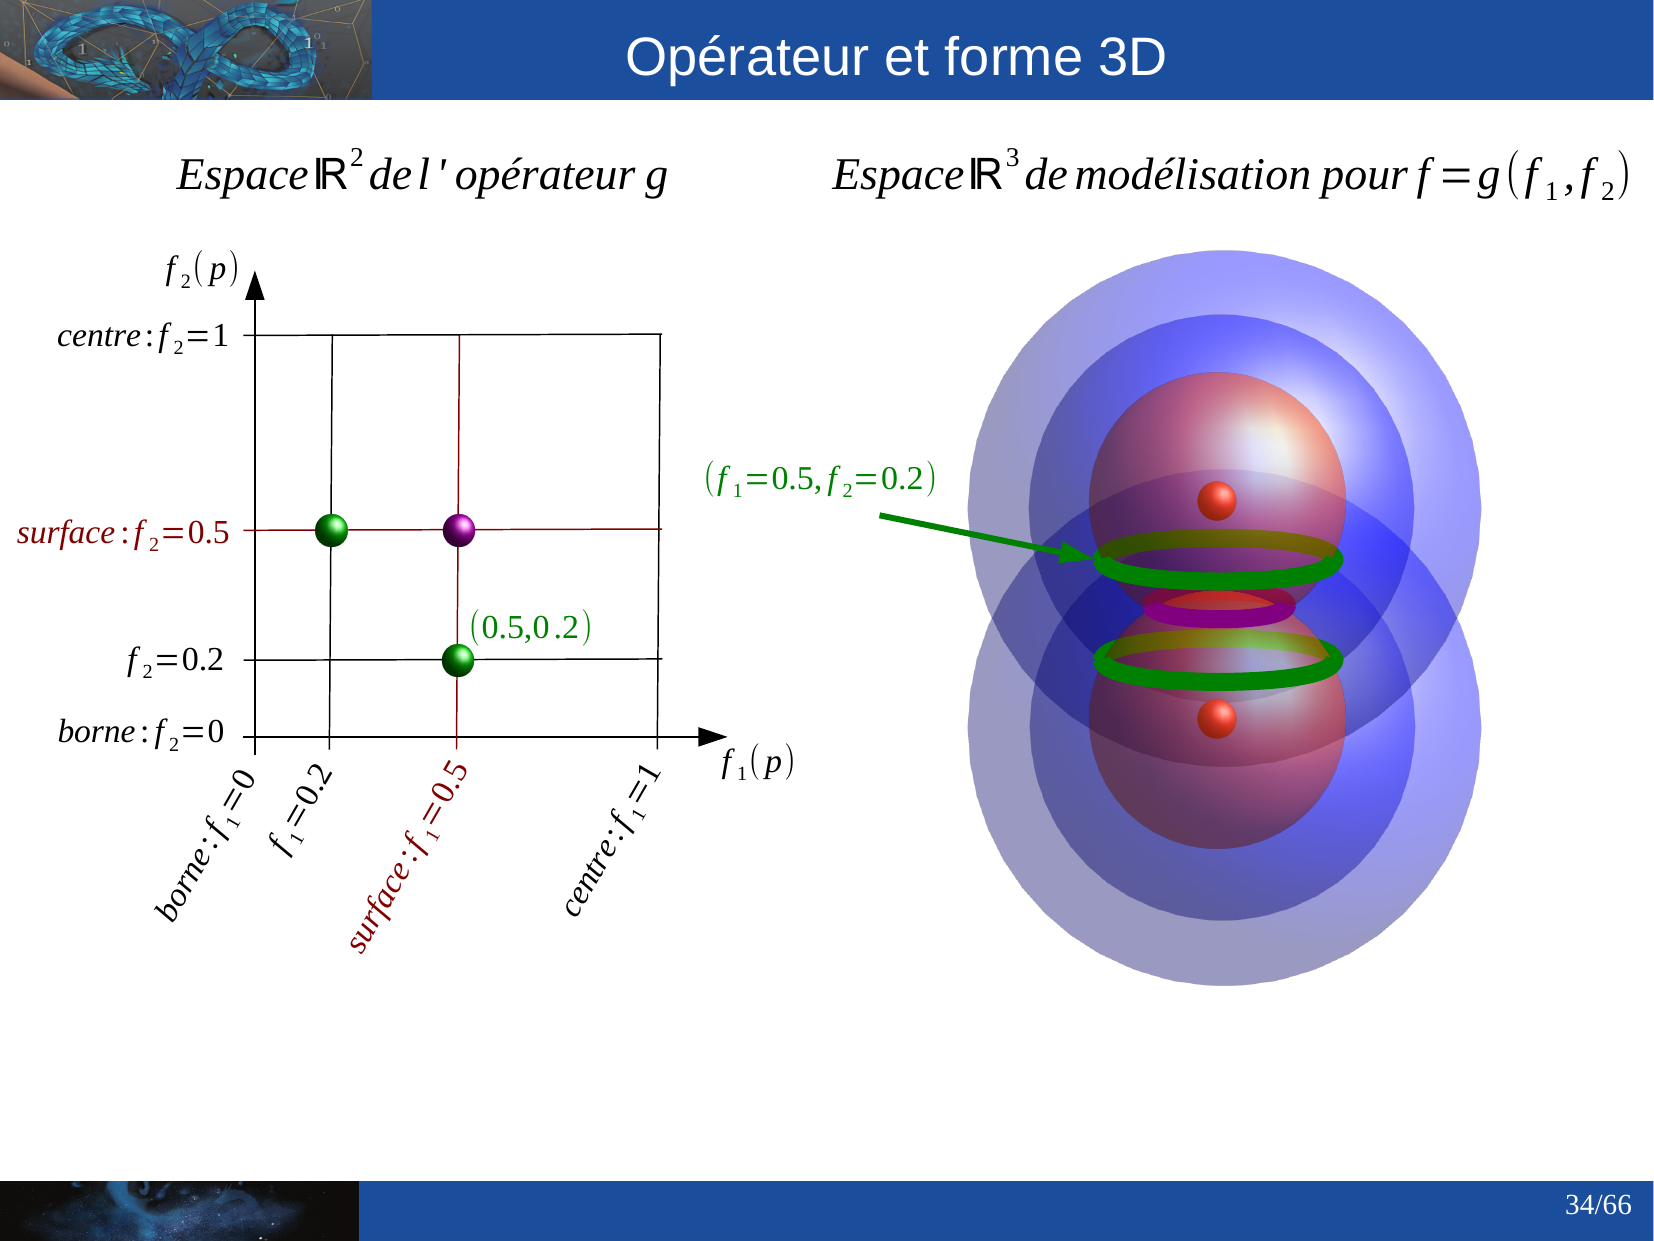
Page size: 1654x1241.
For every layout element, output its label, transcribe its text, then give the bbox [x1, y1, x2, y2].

picture [0, 1181, 1654, 1241]
chart [122, 640, 228, 683]
chart [717, 742, 800, 786]
chart [53, 713, 229, 756]
chart [161, 249, 243, 293]
chart [822, 142, 1639, 207]
chart [12, 513, 234, 556]
chart [167, 142, 676, 204]
chart [333, 751, 483, 967]
chart [144, 759, 271, 934]
chart [699, 458, 941, 502]
title Opérateur et forme 3D [387, 10, 1407, 102]
picture [0, 0, 1654, 100]
chart [53, 316, 233, 359]
chart [548, 752, 676, 930]
chart [465, 608, 596, 649]
chart [257, 753, 347, 866]
